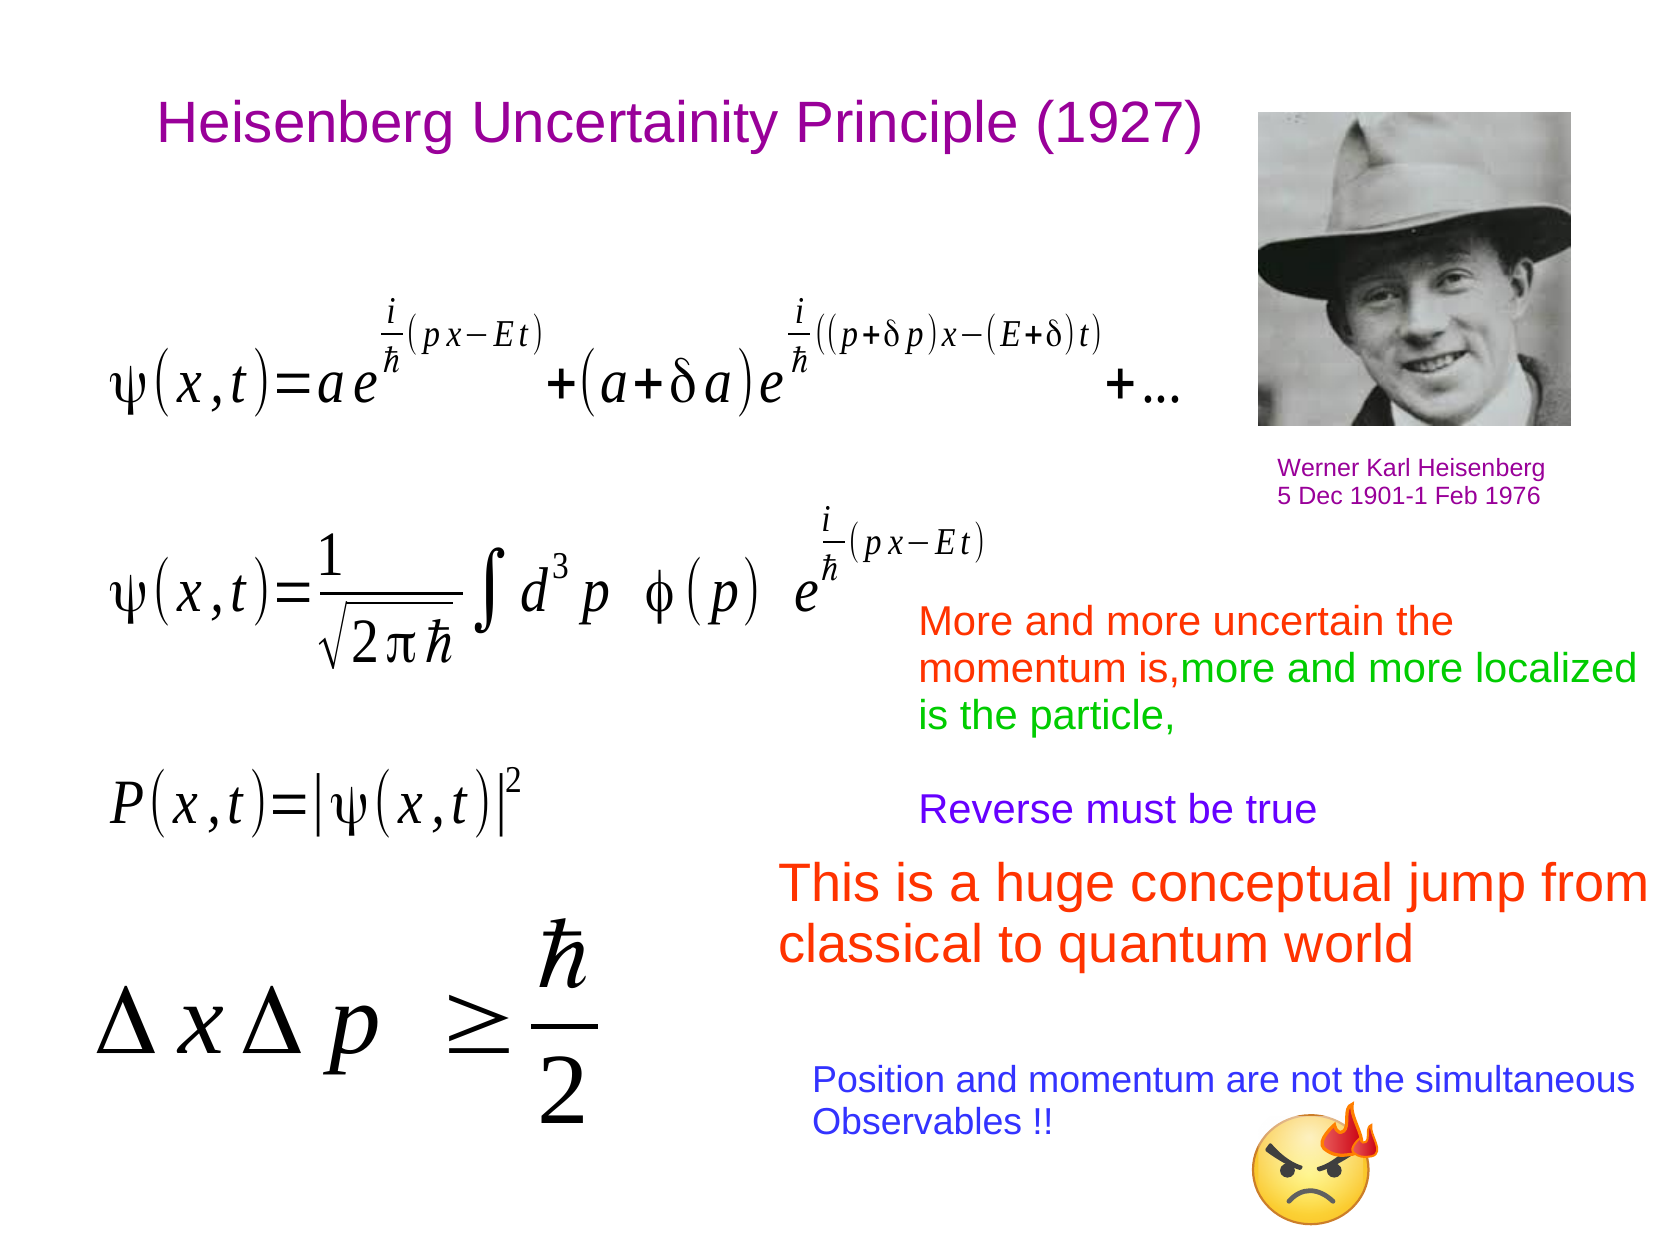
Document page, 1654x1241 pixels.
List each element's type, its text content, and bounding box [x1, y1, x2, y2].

picture [1244, 1098, 1382, 1229]
chart [79, 893, 615, 1145]
text_box More and more uncertain the momentum is,more and more localized is the particle, Reverse must be true [903, 590, 1654, 844]
text_box Werner Karl Heisenberg 5 Dec 1901-1 Feb 1976 [1262, 446, 1595, 520]
picture [1258, 112, 1571, 426]
text_box This is a huge conceptual jump from classical to quantum world [763, 845, 1654, 987]
chart [100, 289, 1189, 842]
text_box Heisenberg Uncertainity Principle (1927) [141, 82, 1277, 168]
text_box Position and momentum are not the simultaneous Observables !! [797, 1051, 1654, 1154]
